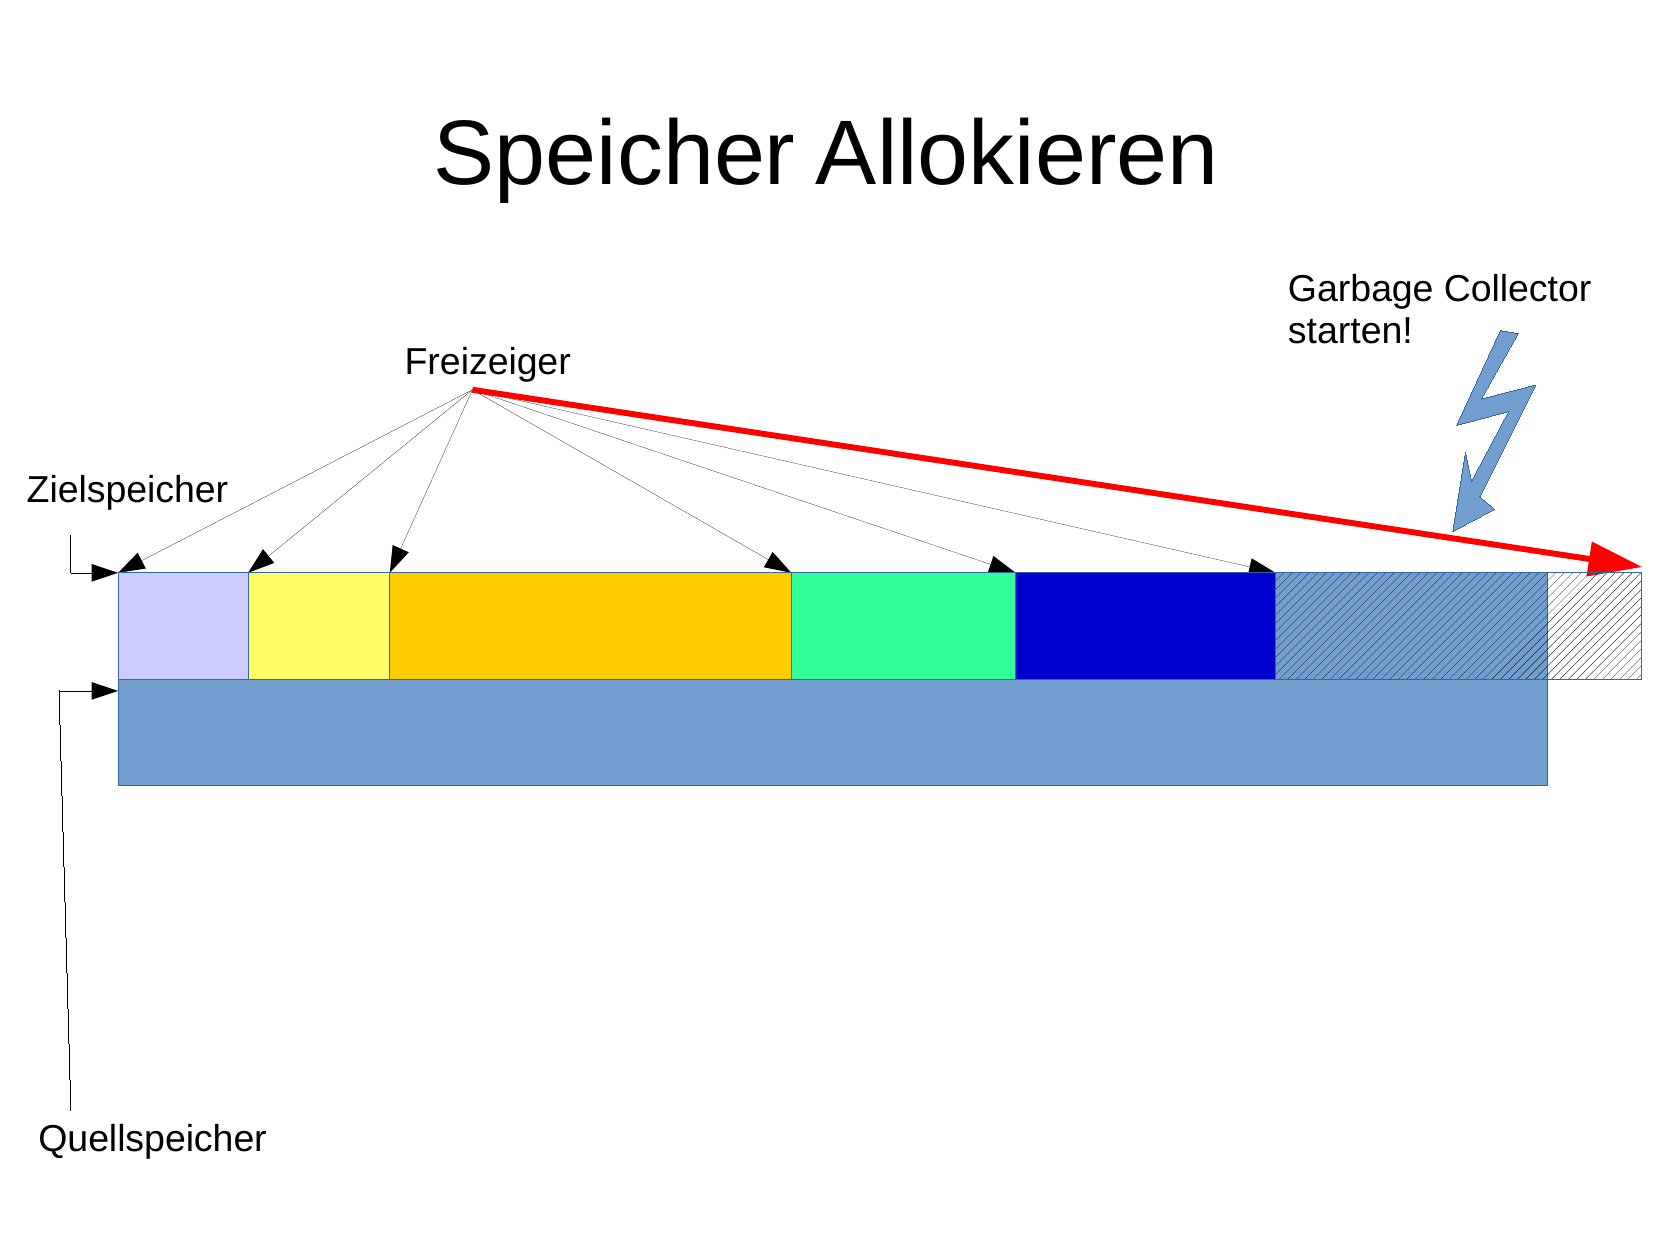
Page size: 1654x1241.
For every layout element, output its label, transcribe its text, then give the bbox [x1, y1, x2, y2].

text_box Garbage Collector starten! [1273, 259, 1607, 359]
text_box [1452, 359, 1536, 532]
text_box Freizeiger [389, 332, 586, 390]
text_box Zielspeicher [11, 460, 243, 518]
text_box [118, 572, 1642, 786]
title Speicher Allokieren [82, 49, 1571, 257]
text_box Quellspeicher [23, 1110, 282, 1168]
